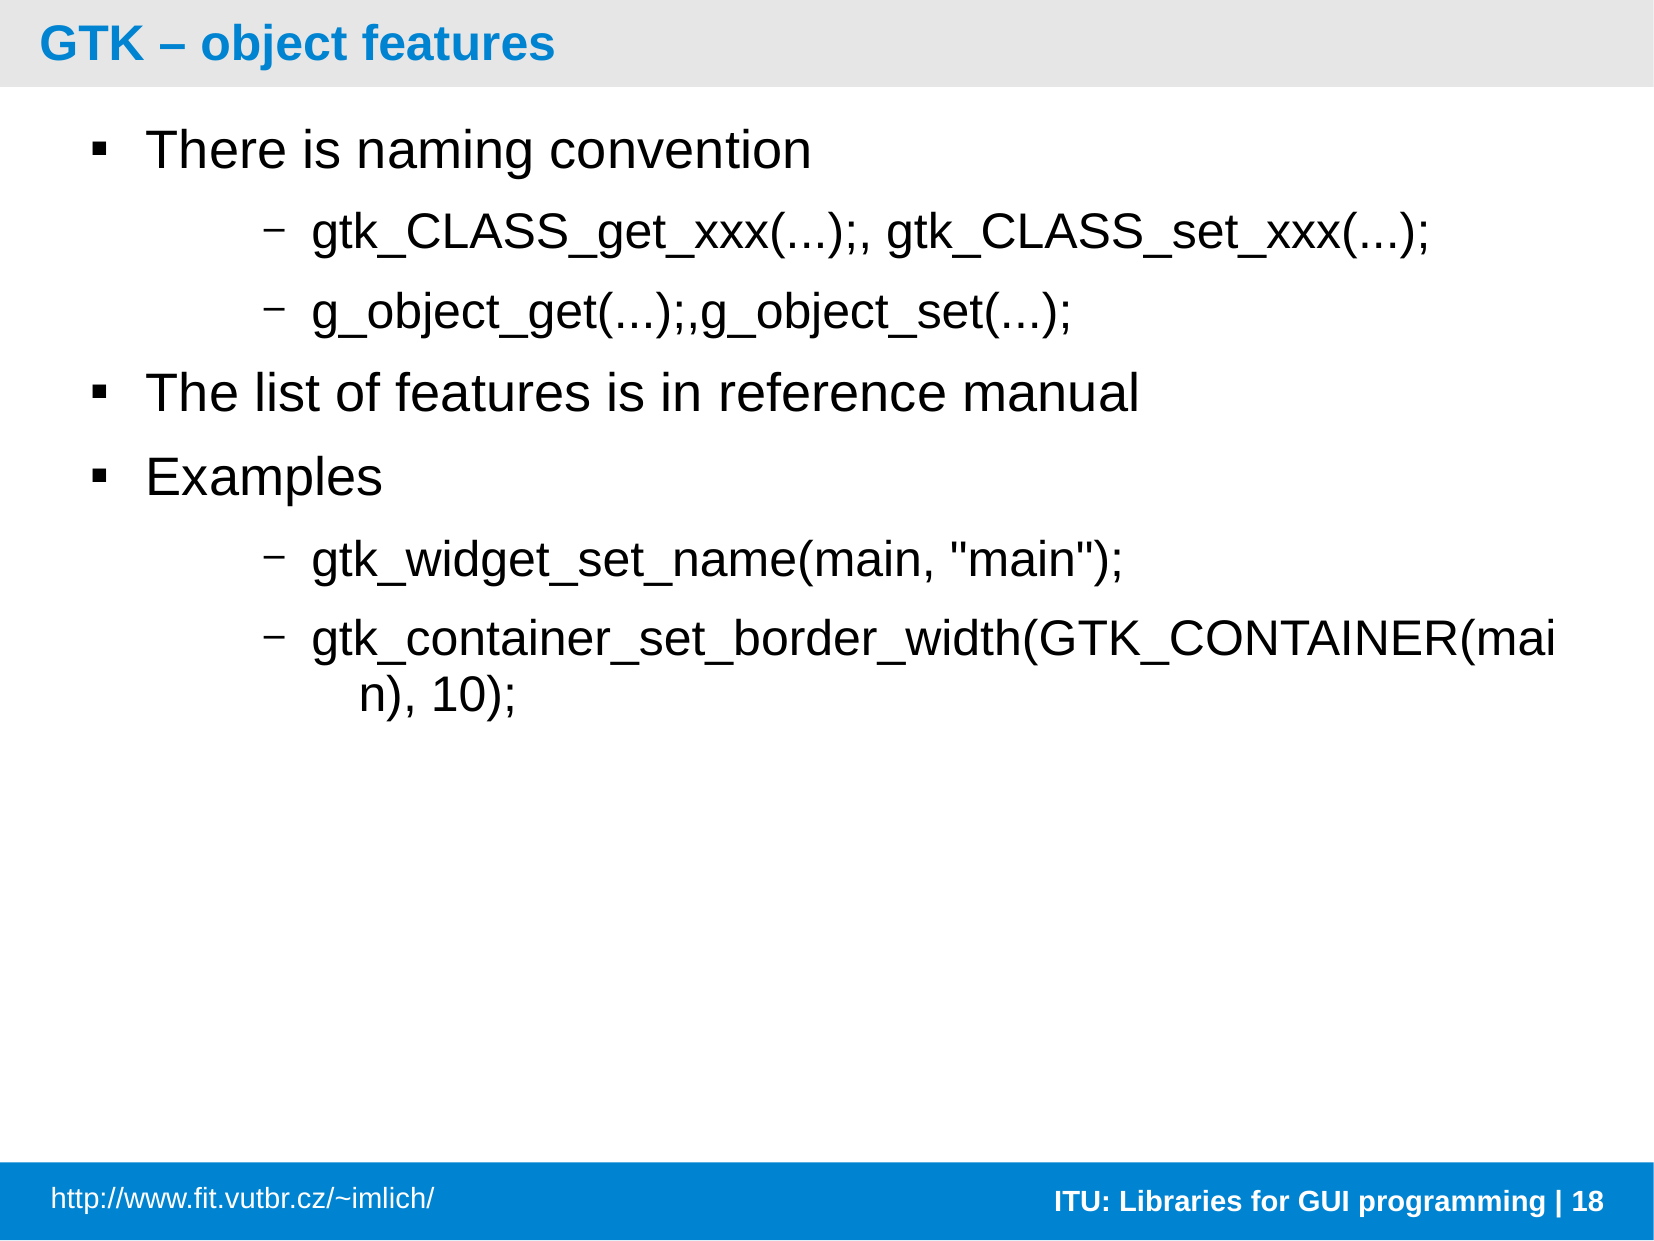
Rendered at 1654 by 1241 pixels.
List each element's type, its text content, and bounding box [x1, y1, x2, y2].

title GTK – object features [39, 11, 1615, 76]
list There is naming convention gtk_CLASS_get_xxx(...);, gtk_CLASS_set_xxx(...); g_object_get(...);,g_object_set(...); The list of features is in reference manual Examples gtk_widget_set_name(main, "main"); gtk_container_set_border_width(GTK_CONTAINER(main), 10); [75, 119, 1564, 1111]
